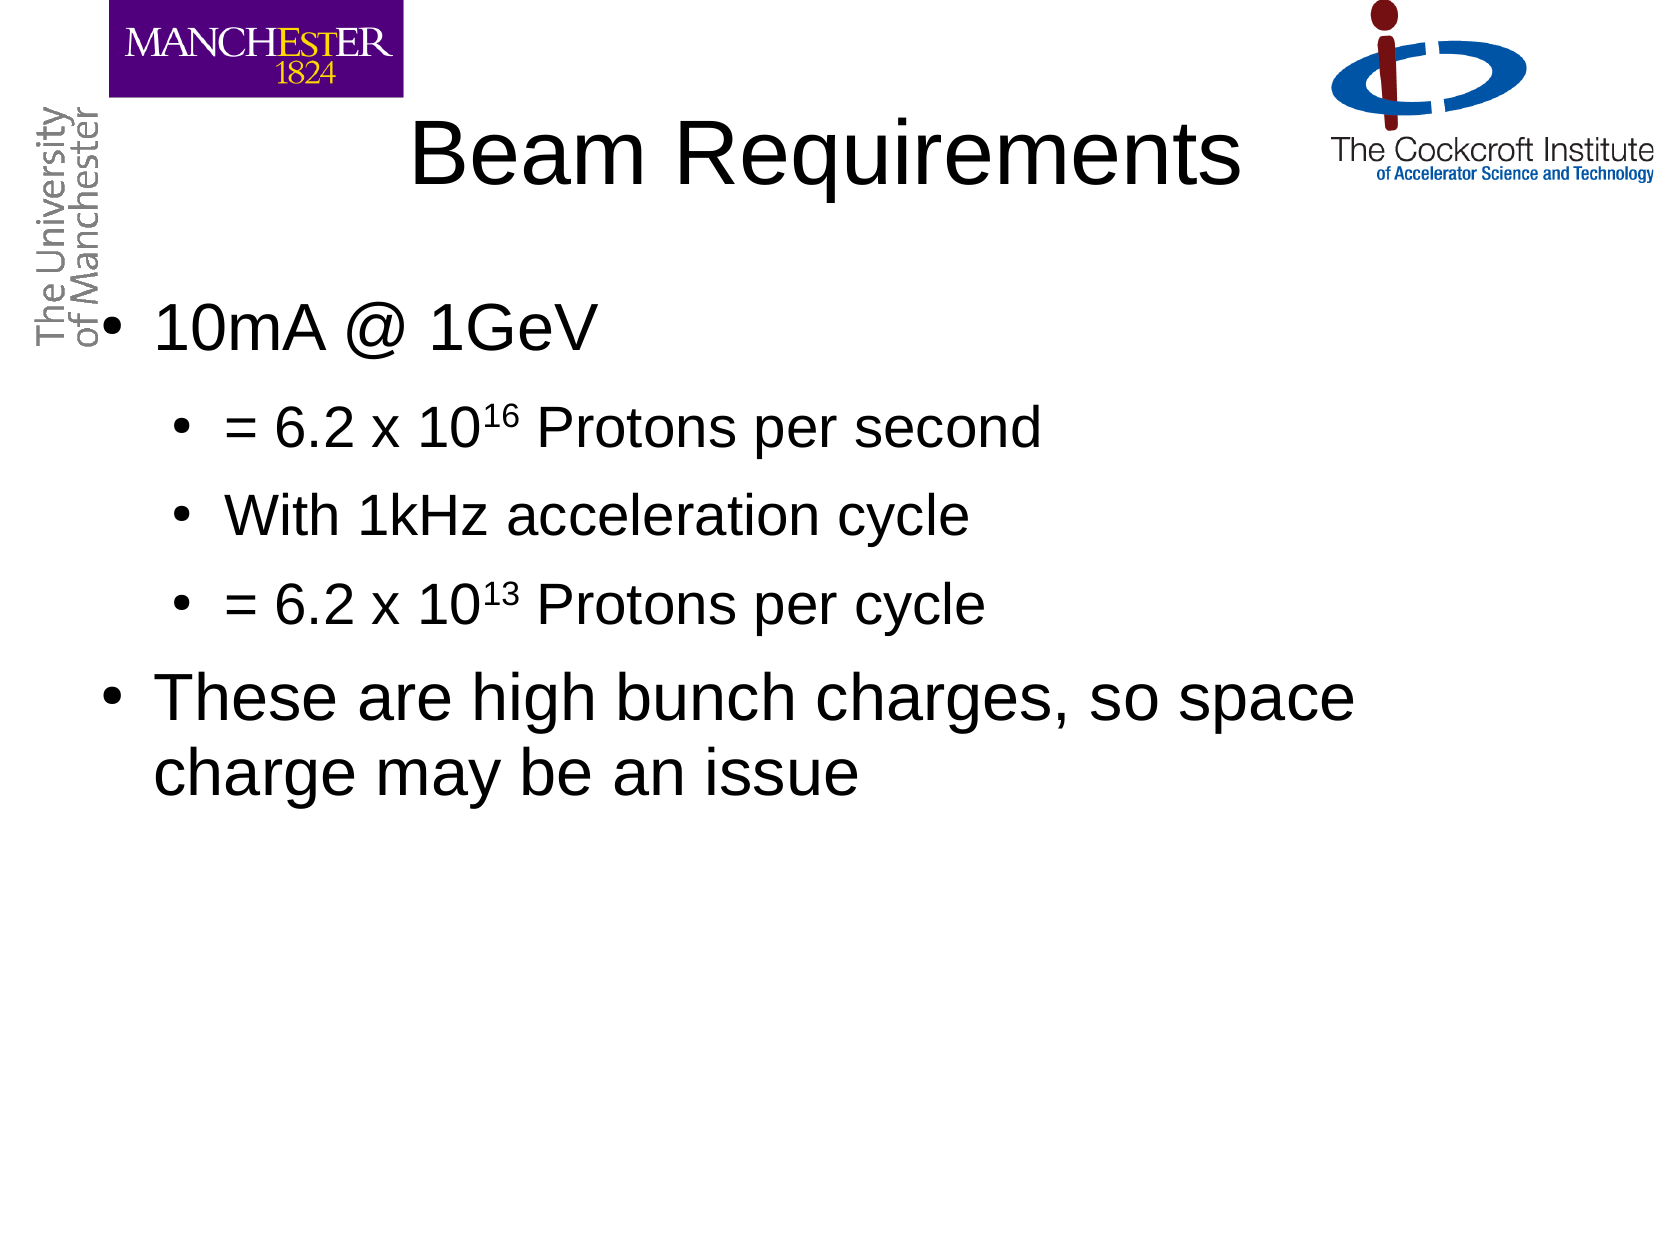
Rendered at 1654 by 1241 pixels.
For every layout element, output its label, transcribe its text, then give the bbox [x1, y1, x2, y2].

picture [1331, 0, 1654, 183]
title Beam Requirements [82, 49, 1571, 257]
list 10mA @ 1GeV = 6.2 x 1016 Protons per second With 1kHz acceleration cycle = 6.2 x 1013 Protons per cycle These are high bunch charges, so space charge may be an issue [82, 290, 1571, 1109]
picture [0, 0, 404, 347]
